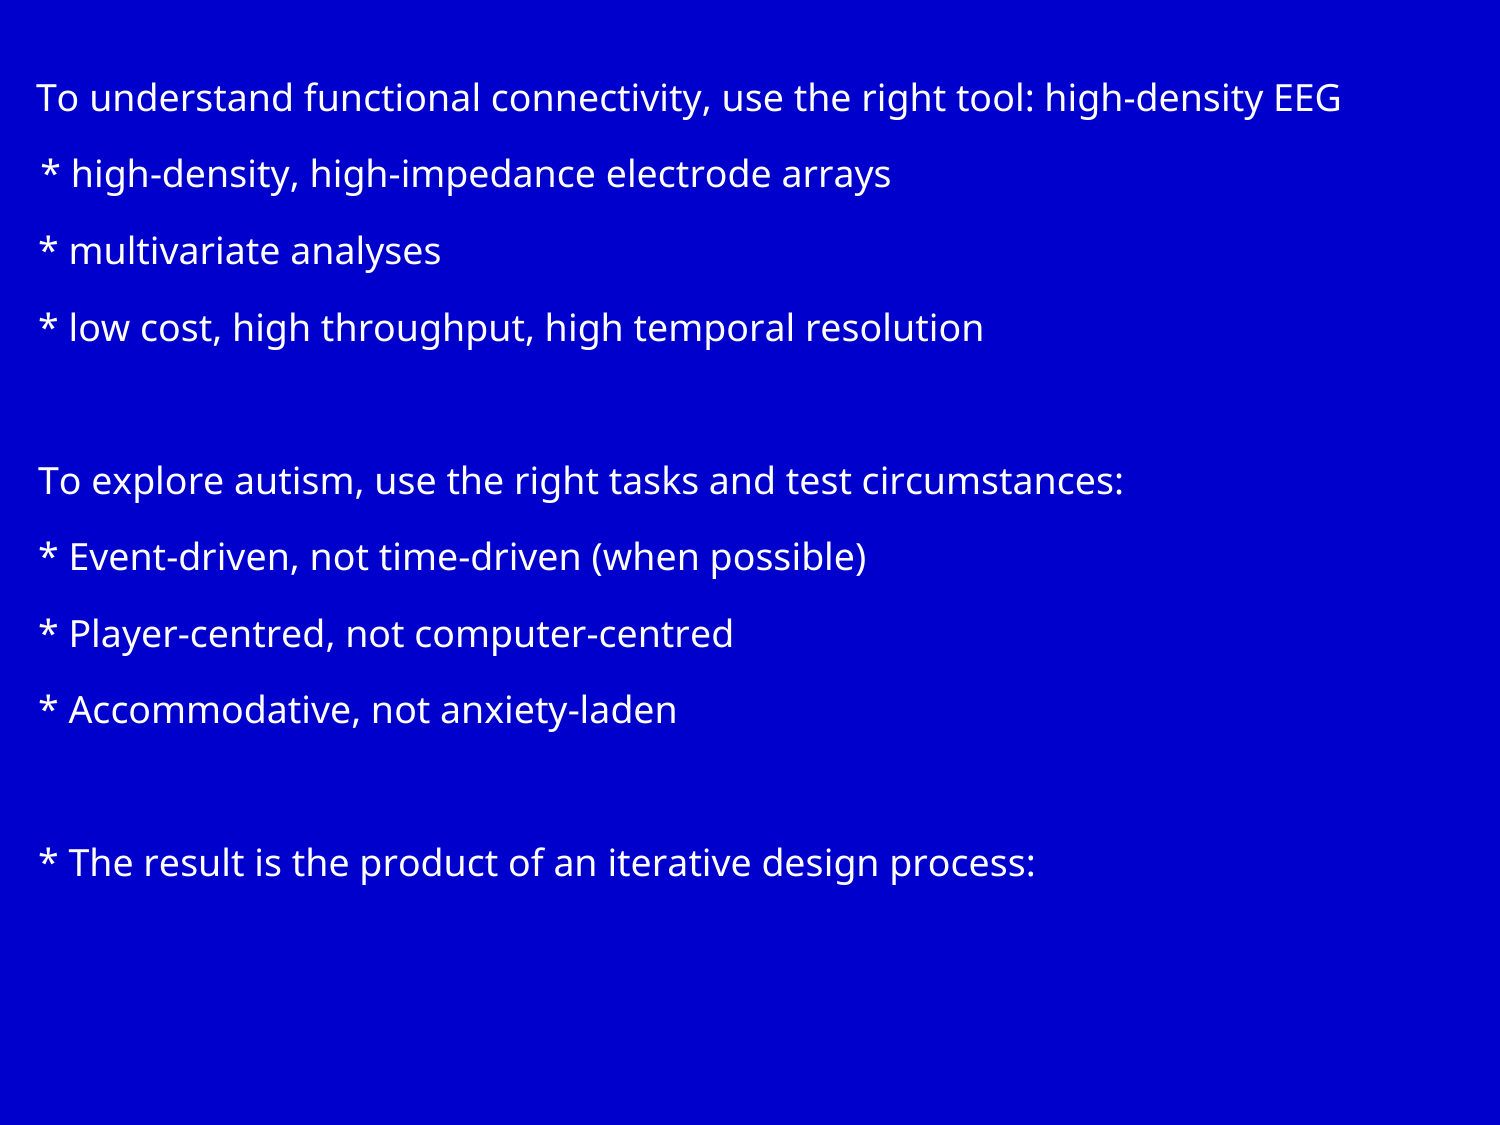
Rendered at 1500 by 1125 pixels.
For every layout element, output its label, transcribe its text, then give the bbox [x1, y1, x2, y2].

title To understand functional connectivity, use the right tool: high-density EEG * high-density, high-impedance electrode arrays * multivariate analyses * low cost, high throughput, high temporal resolution To explore autism, use the right tasks and test circumstances: * Event-driven, not time-driven (when possible) * Player-centred, not computer-centred * Accommodative, not anxiety-laden * The result is the product of an iterative design process: [21, 160, 1478, 824]
